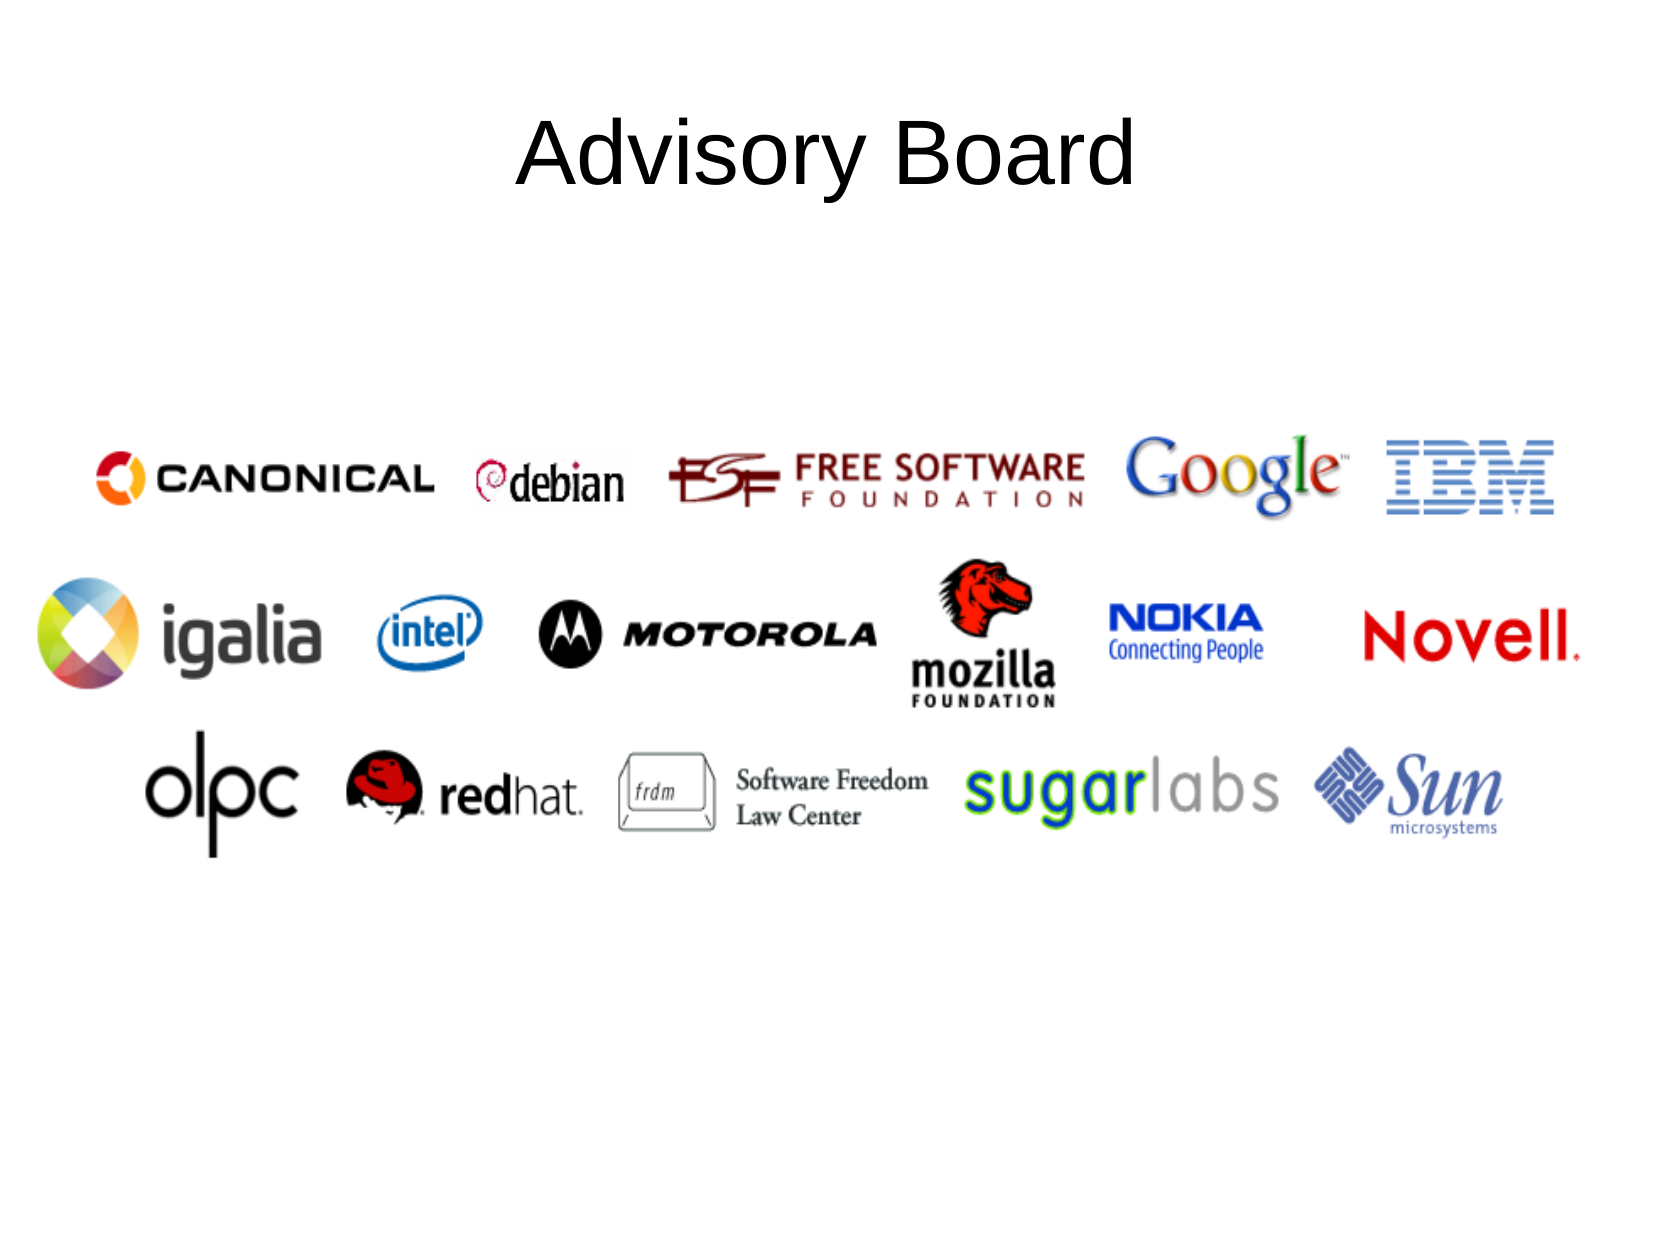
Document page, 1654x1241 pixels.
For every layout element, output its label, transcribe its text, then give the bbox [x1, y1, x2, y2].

picture [4, 398, 1625, 886]
title Advisory Board [82, 56, 1571, 250]
